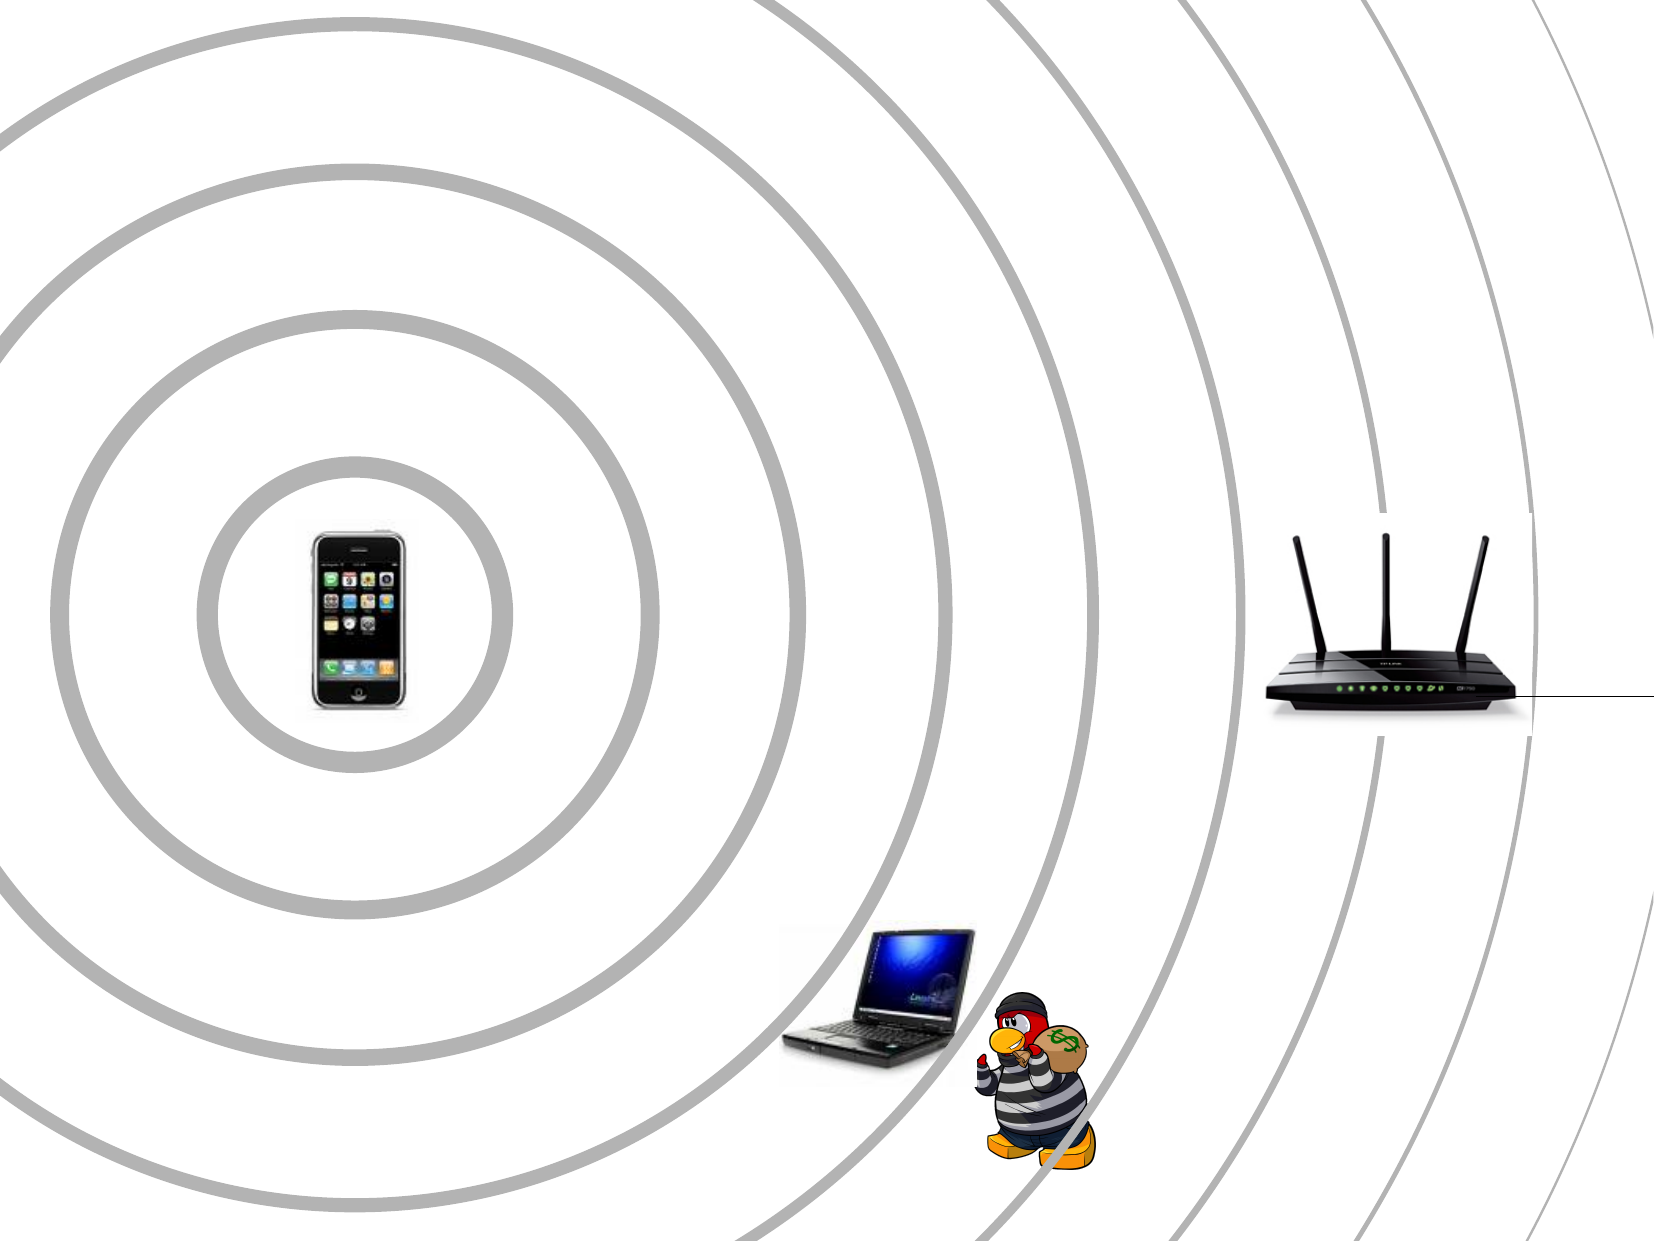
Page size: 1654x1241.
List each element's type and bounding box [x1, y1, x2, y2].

picture [1246, 513, 1533, 736]
picture [295, 519, 419, 723]
picture [1052, 1068, 1123, 1170]
picture [931, 992, 1123, 1170]
picture [779, 920, 981, 1087]
picture [779, 920, 851, 1014]
